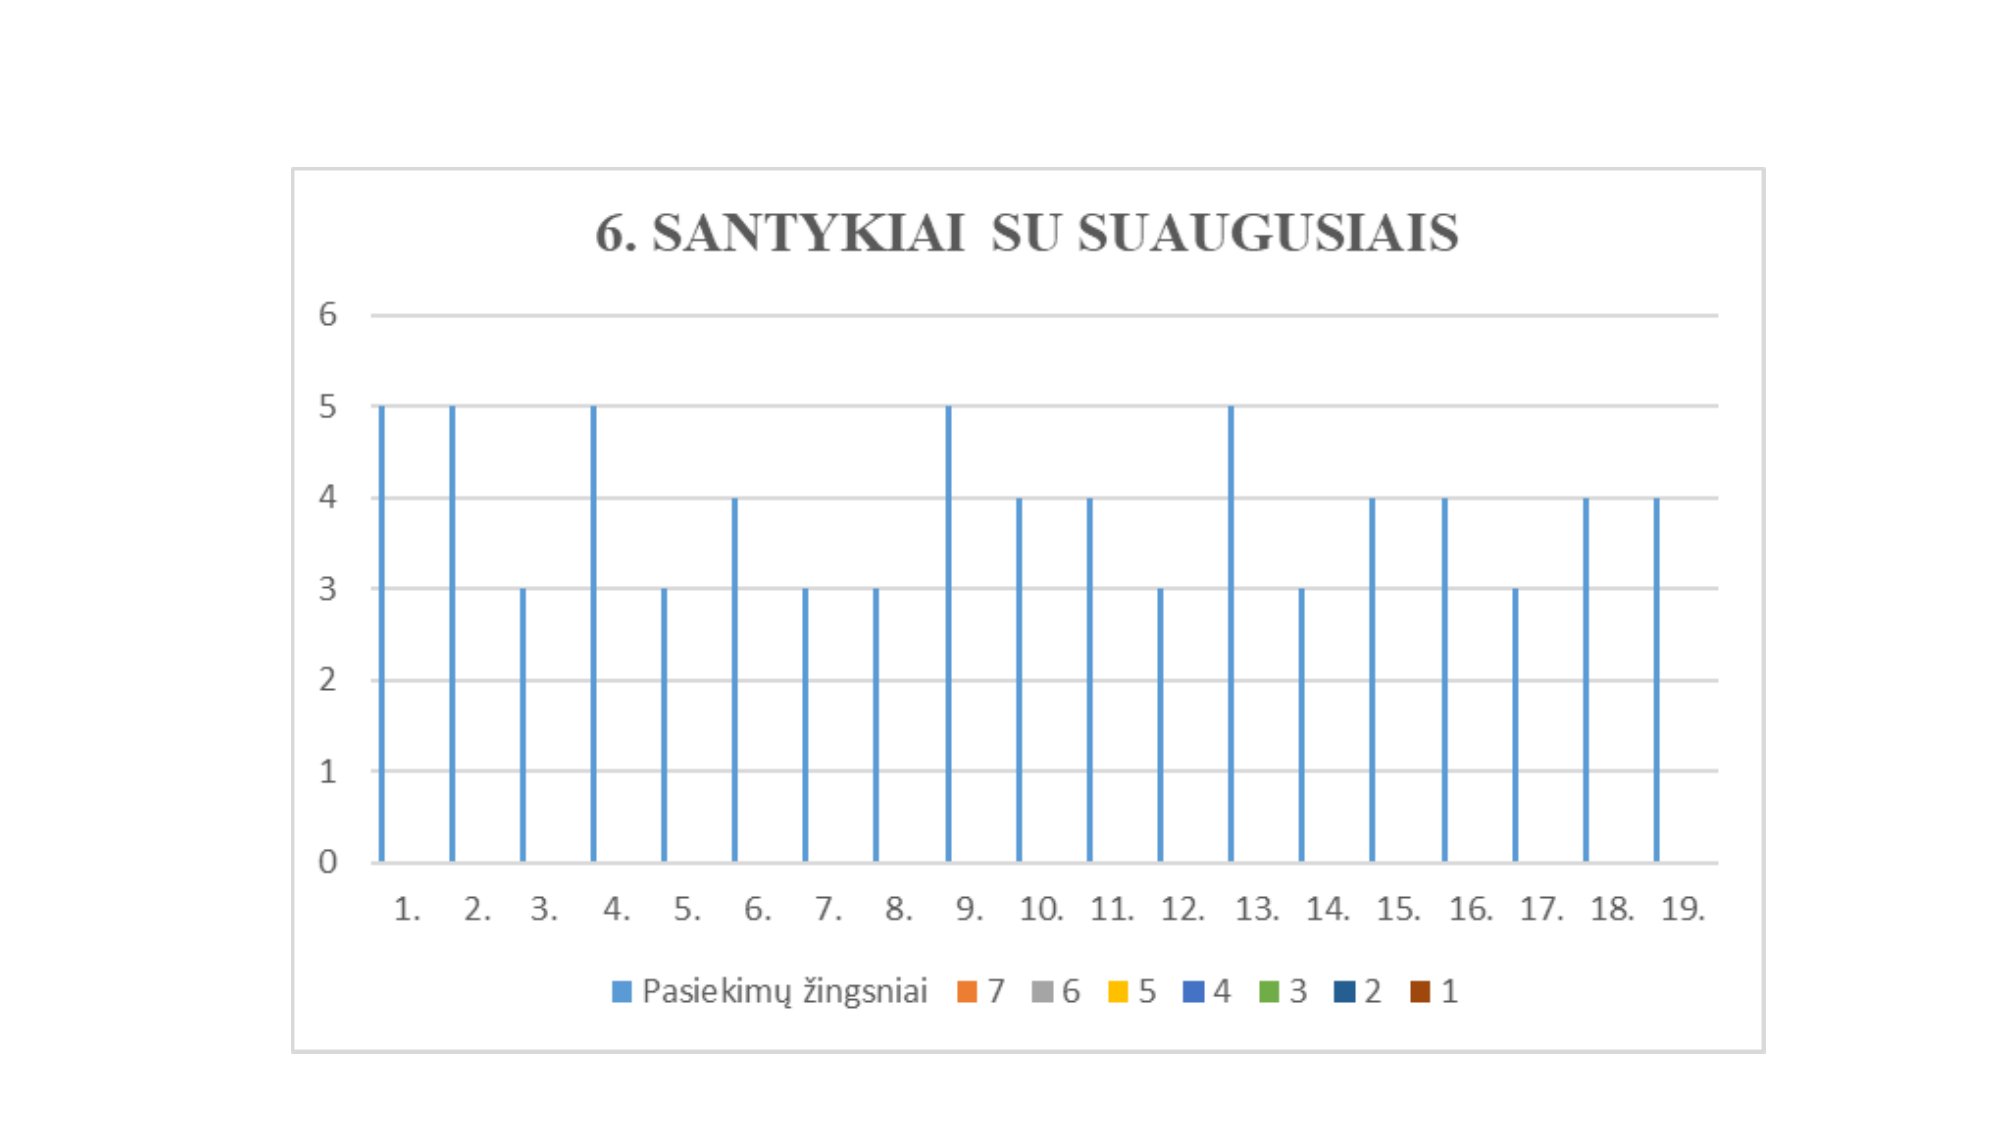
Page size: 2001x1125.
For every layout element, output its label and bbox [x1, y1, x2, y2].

picture [291, 167, 1766, 1054]
